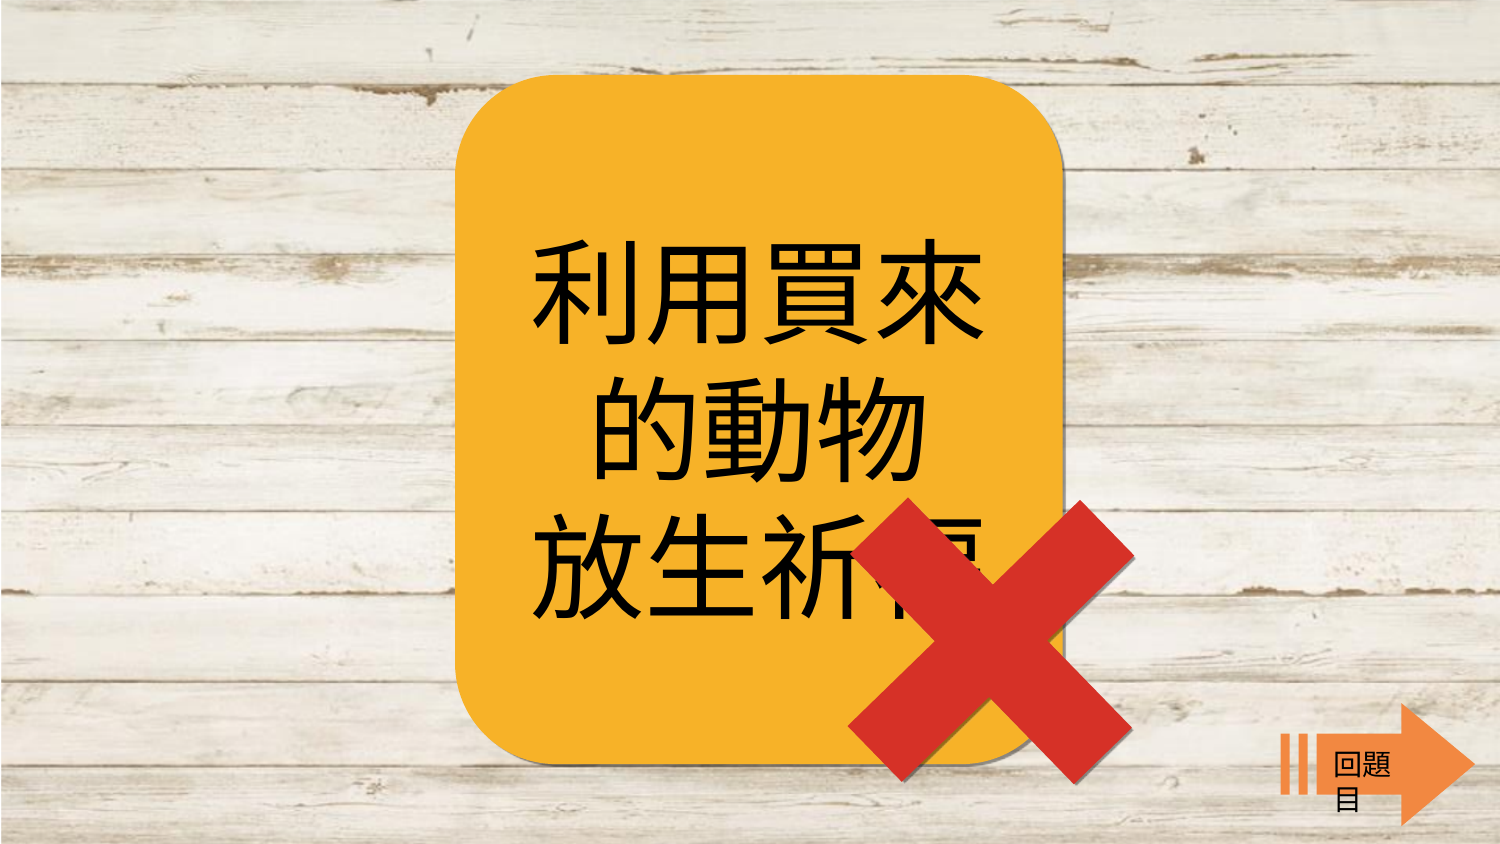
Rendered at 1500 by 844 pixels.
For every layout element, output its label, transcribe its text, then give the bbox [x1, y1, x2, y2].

text_box 回題目 [1318, 738, 1437, 790]
text_box [1340, 790, 1355, 794]
text_box [1298, 733, 1308, 795]
text_box [1280, 733, 1290, 795]
text_box 利用買來的動物 放生祈福 [481, 213, 1037, 646]
text_box [455, 74, 1135, 785]
text_box [1316, 703, 1476, 827]
picture [0, 0, 1500, 844]
